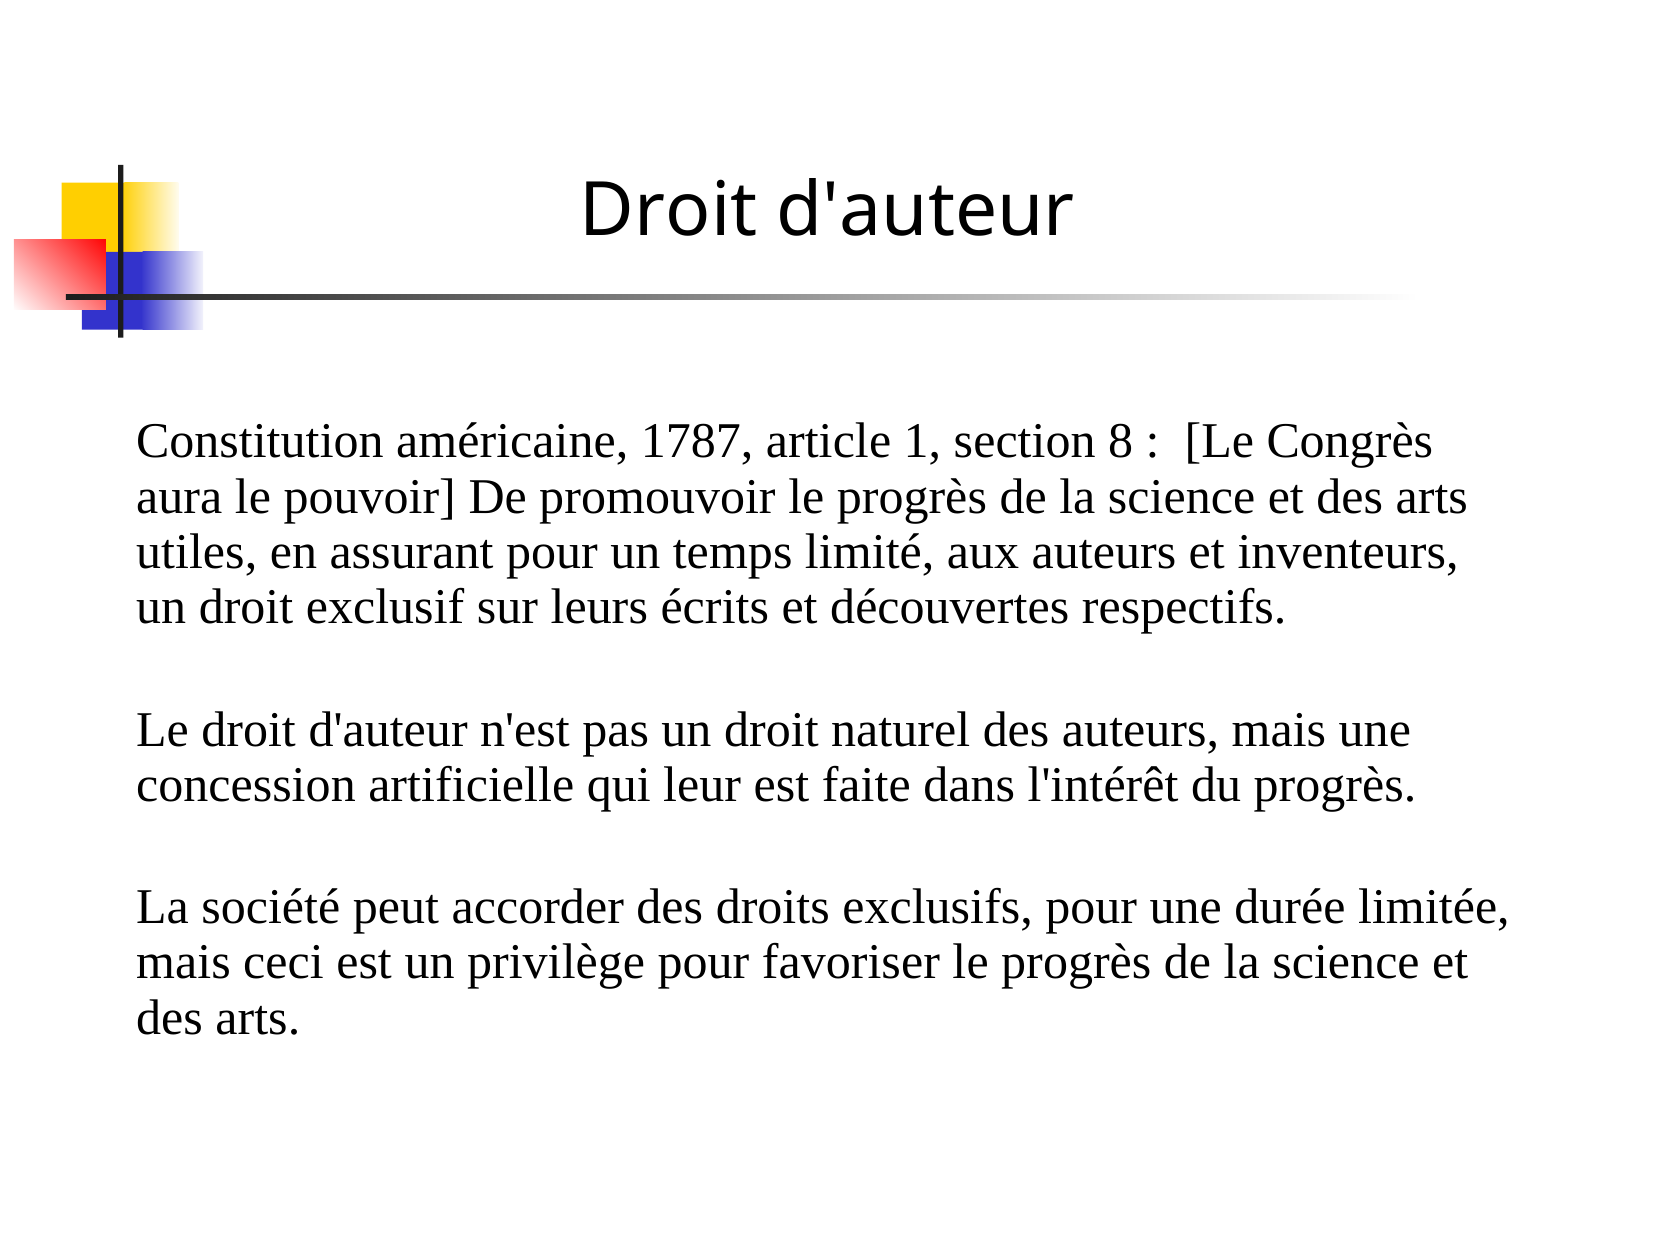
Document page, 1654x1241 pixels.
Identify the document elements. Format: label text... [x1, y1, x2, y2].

text_box Constitution américaine, 1787, article 1, section 8 : [Le Congrès aura le pouvoir] De promouvoir le progrès de la science et des arts utiles, en assurant pour un temps limité, aux auteurs et inventeurs, un droit exclusif sur leurs écrits et découvertes respectifs. Le droit d'auteur n'est pas un droit naturel des auteurs, mais une concession artificielle qui leur est faite dans l'intérêt du progrès. La société peut accorder des droits exclusifs, pour une durée limitée, mais ceci est un privilège pour favoriser le progrès de la science et des arts. [121, 344, 1534, 1141]
title Droit d'auteur [121, 102, 1534, 311]
